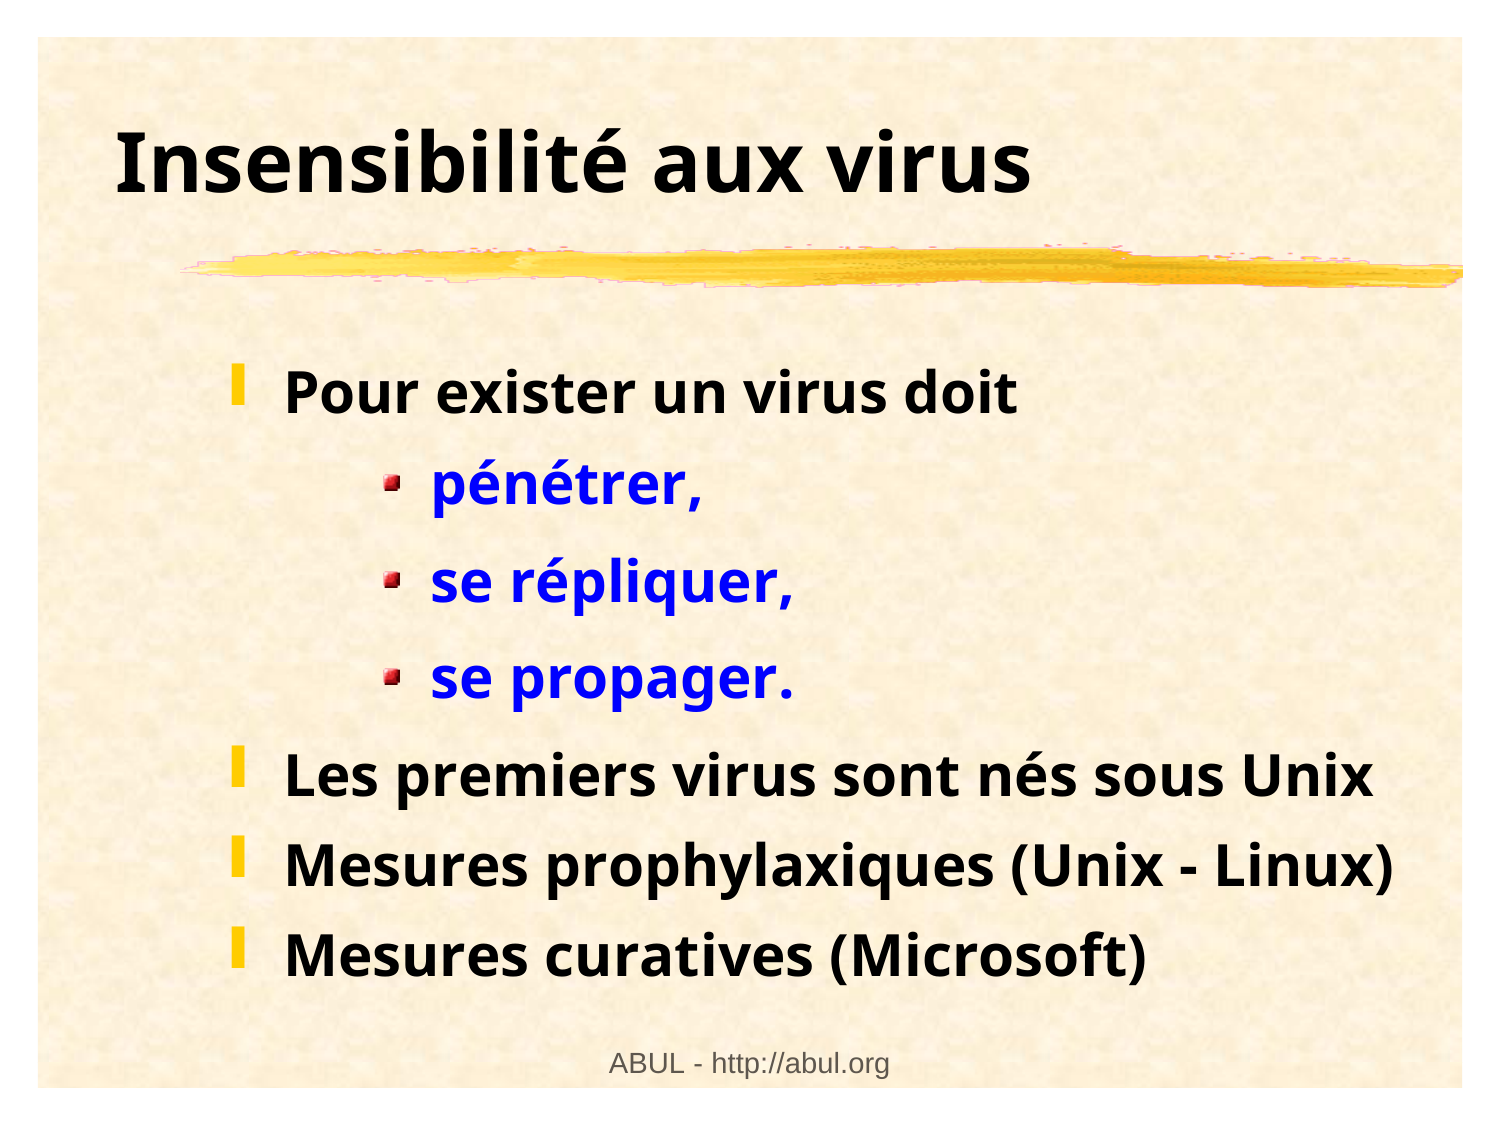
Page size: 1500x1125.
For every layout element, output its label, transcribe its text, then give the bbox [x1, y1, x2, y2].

picture [37, 37, 1463, 1088]
title Insensibilité aux virus [101, 72, 1312, 248]
list Pour exister un virus doit pénétrer, se répliquer, se propager. Les premiers virus sont nés sous Unix Mesures prophylaxiques (Unix - Linux) Mesures curatives (Microsoft) [179, 344, 1463, 981]
